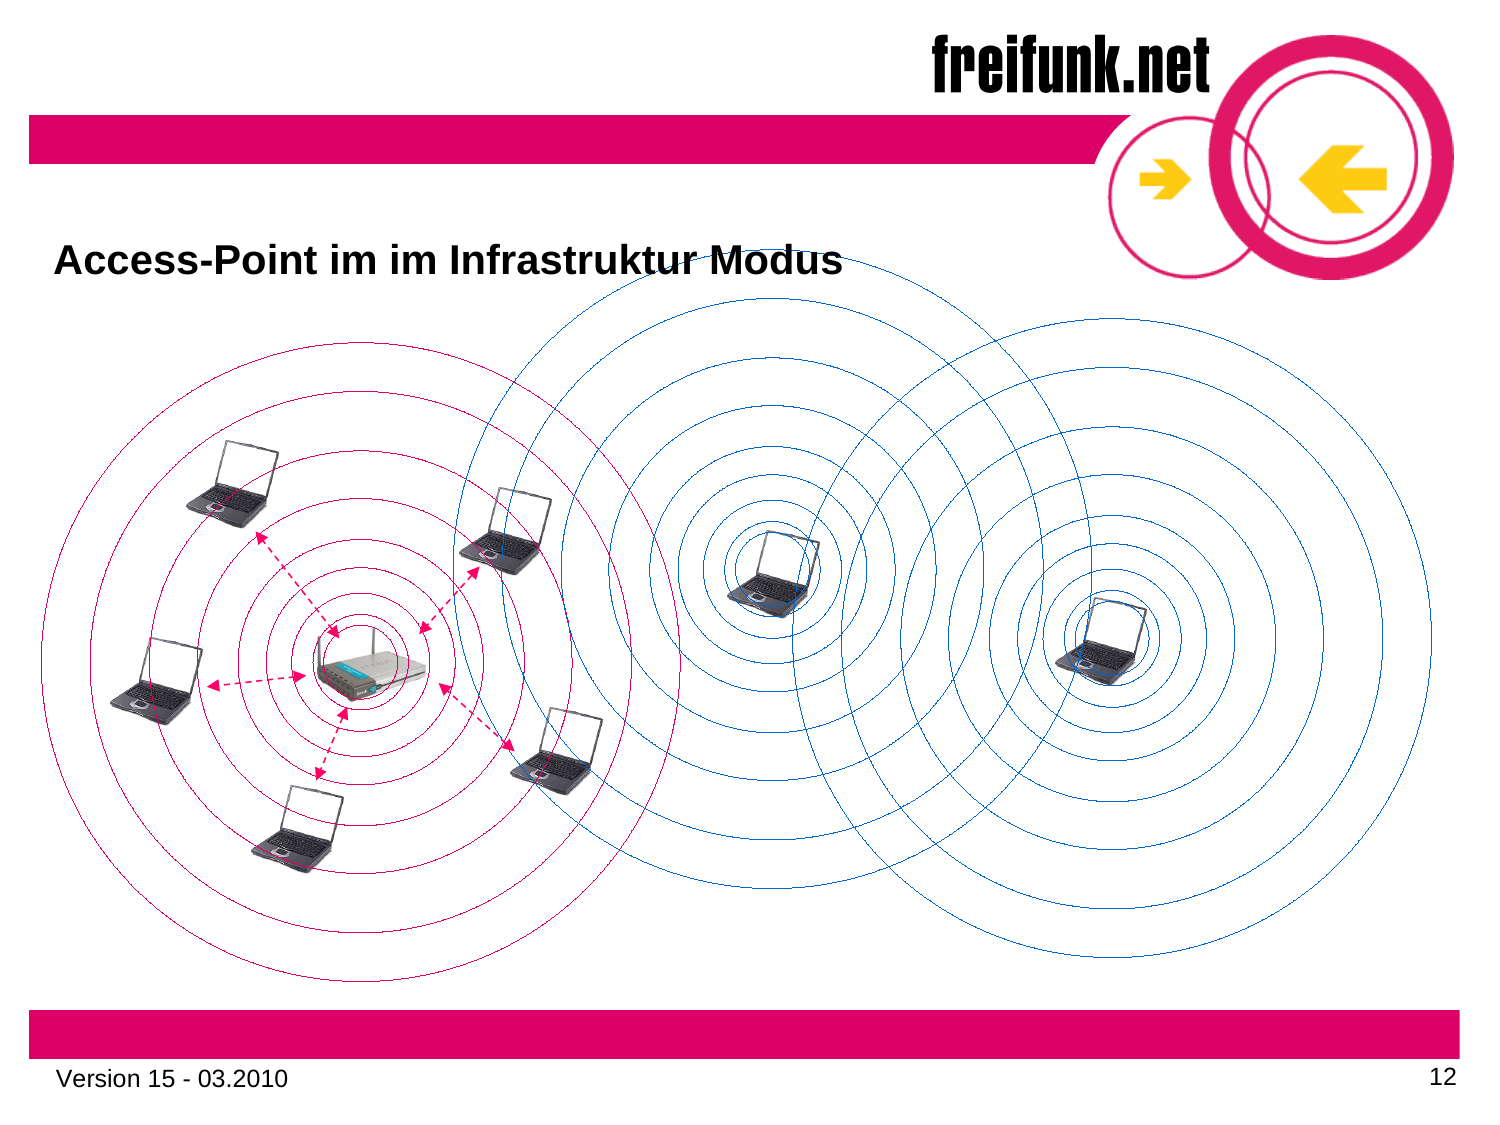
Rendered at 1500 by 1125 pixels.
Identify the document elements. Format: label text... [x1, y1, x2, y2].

picture [107, 635, 205, 726]
text_box Access-Point im im Infrastruktur Modus [53, 233, 1046, 313]
picture [183, 438, 281, 529]
picture [1052, 595, 1149, 686]
picture [248, 783, 346, 874]
picture [317, 610, 426, 719]
picture [724, 528, 822, 619]
picture [507, 705, 605, 796]
picture [932, 34, 1454, 280]
picture [456, 485, 554, 576]
